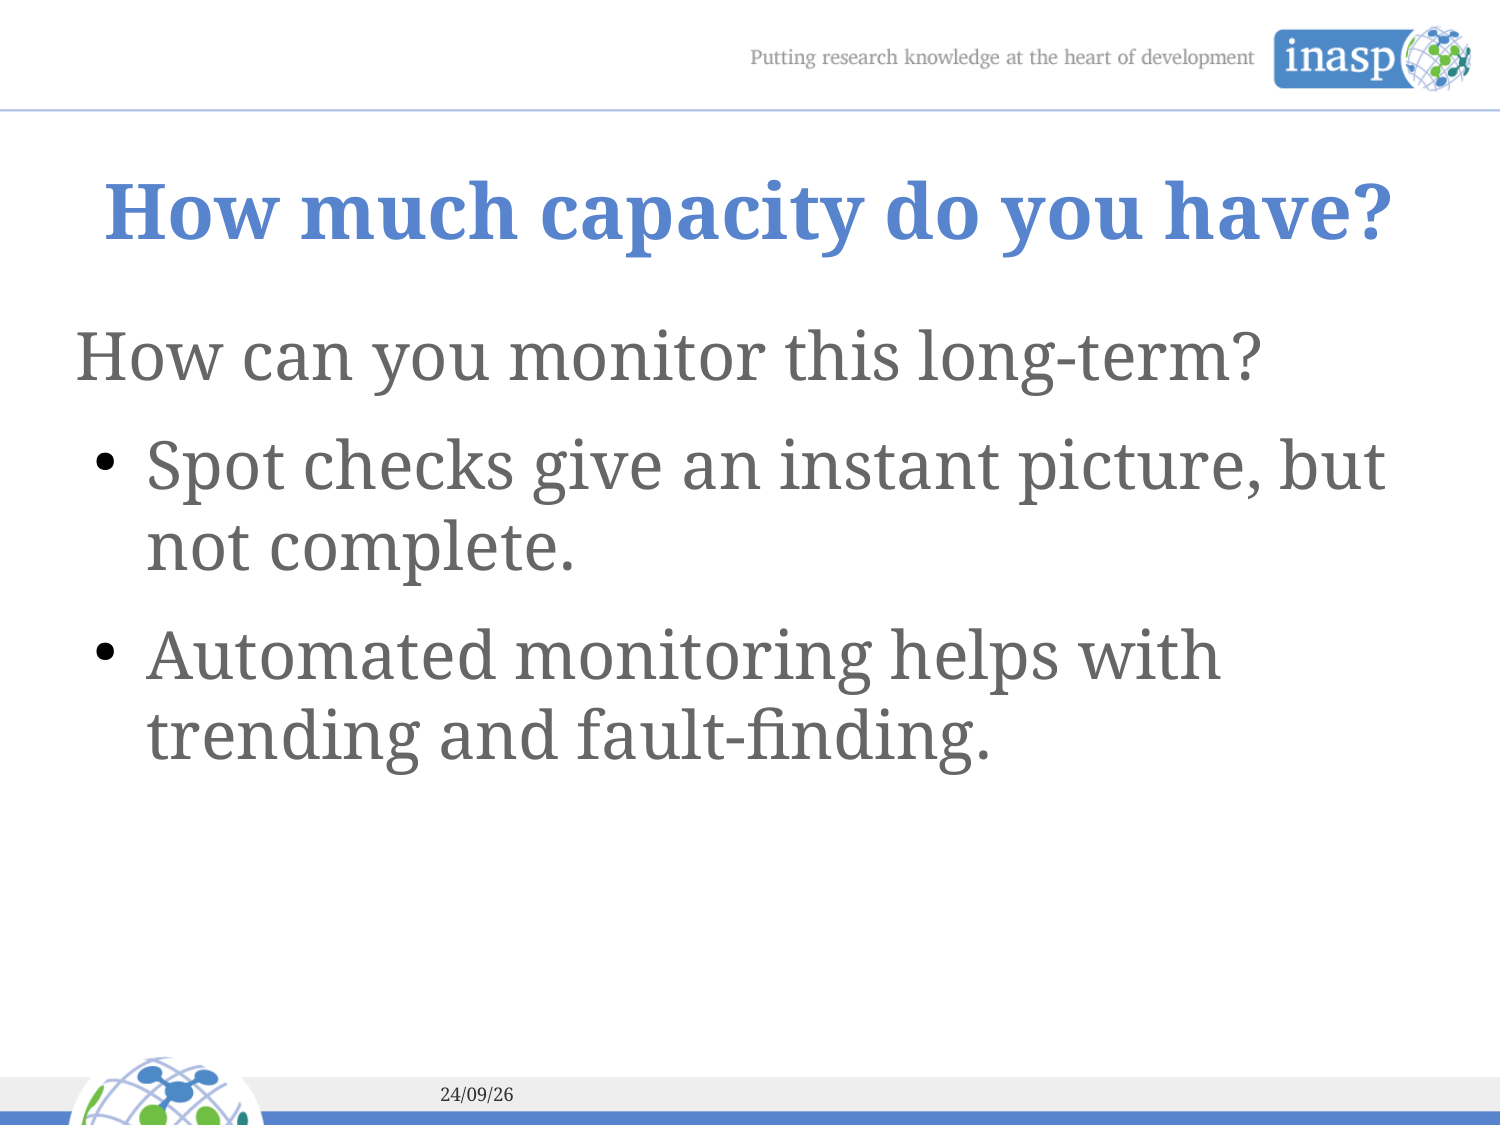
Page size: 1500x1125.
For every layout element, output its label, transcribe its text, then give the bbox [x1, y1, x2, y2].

title How much capacity do you have? [75, 129, 1426, 313]
picture [0, 0, 1500, 1125]
list How can you monitor this long-term? Spot checks give an instant picture, but not complete. Automated monitoring helps with trending and fault-finding. [75, 313, 1426, 967]
